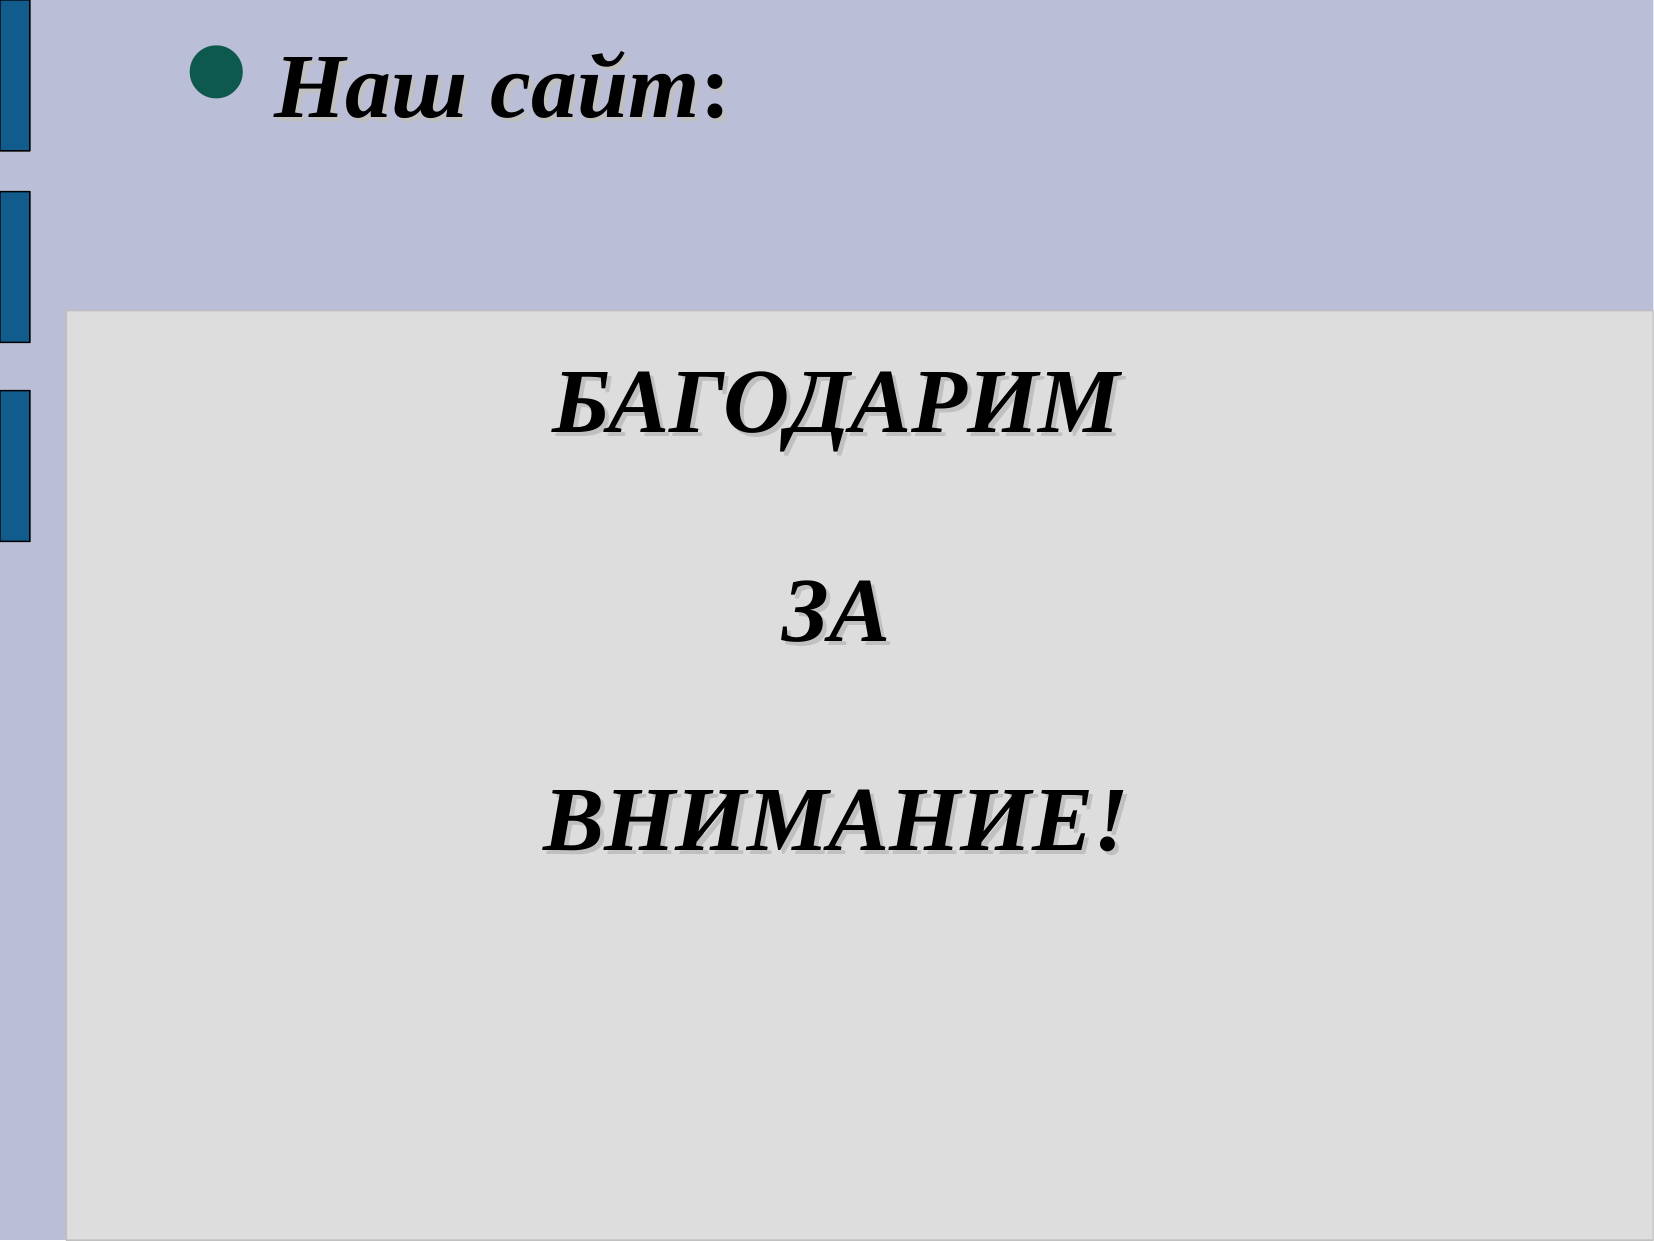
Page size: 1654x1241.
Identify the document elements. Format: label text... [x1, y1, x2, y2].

list БАГОДАРИМ ЗА ВНИМАНИЕ! [121, 344, 1534, 1149]
text_box Наш сайт: [165, 29, 1524, 237]
